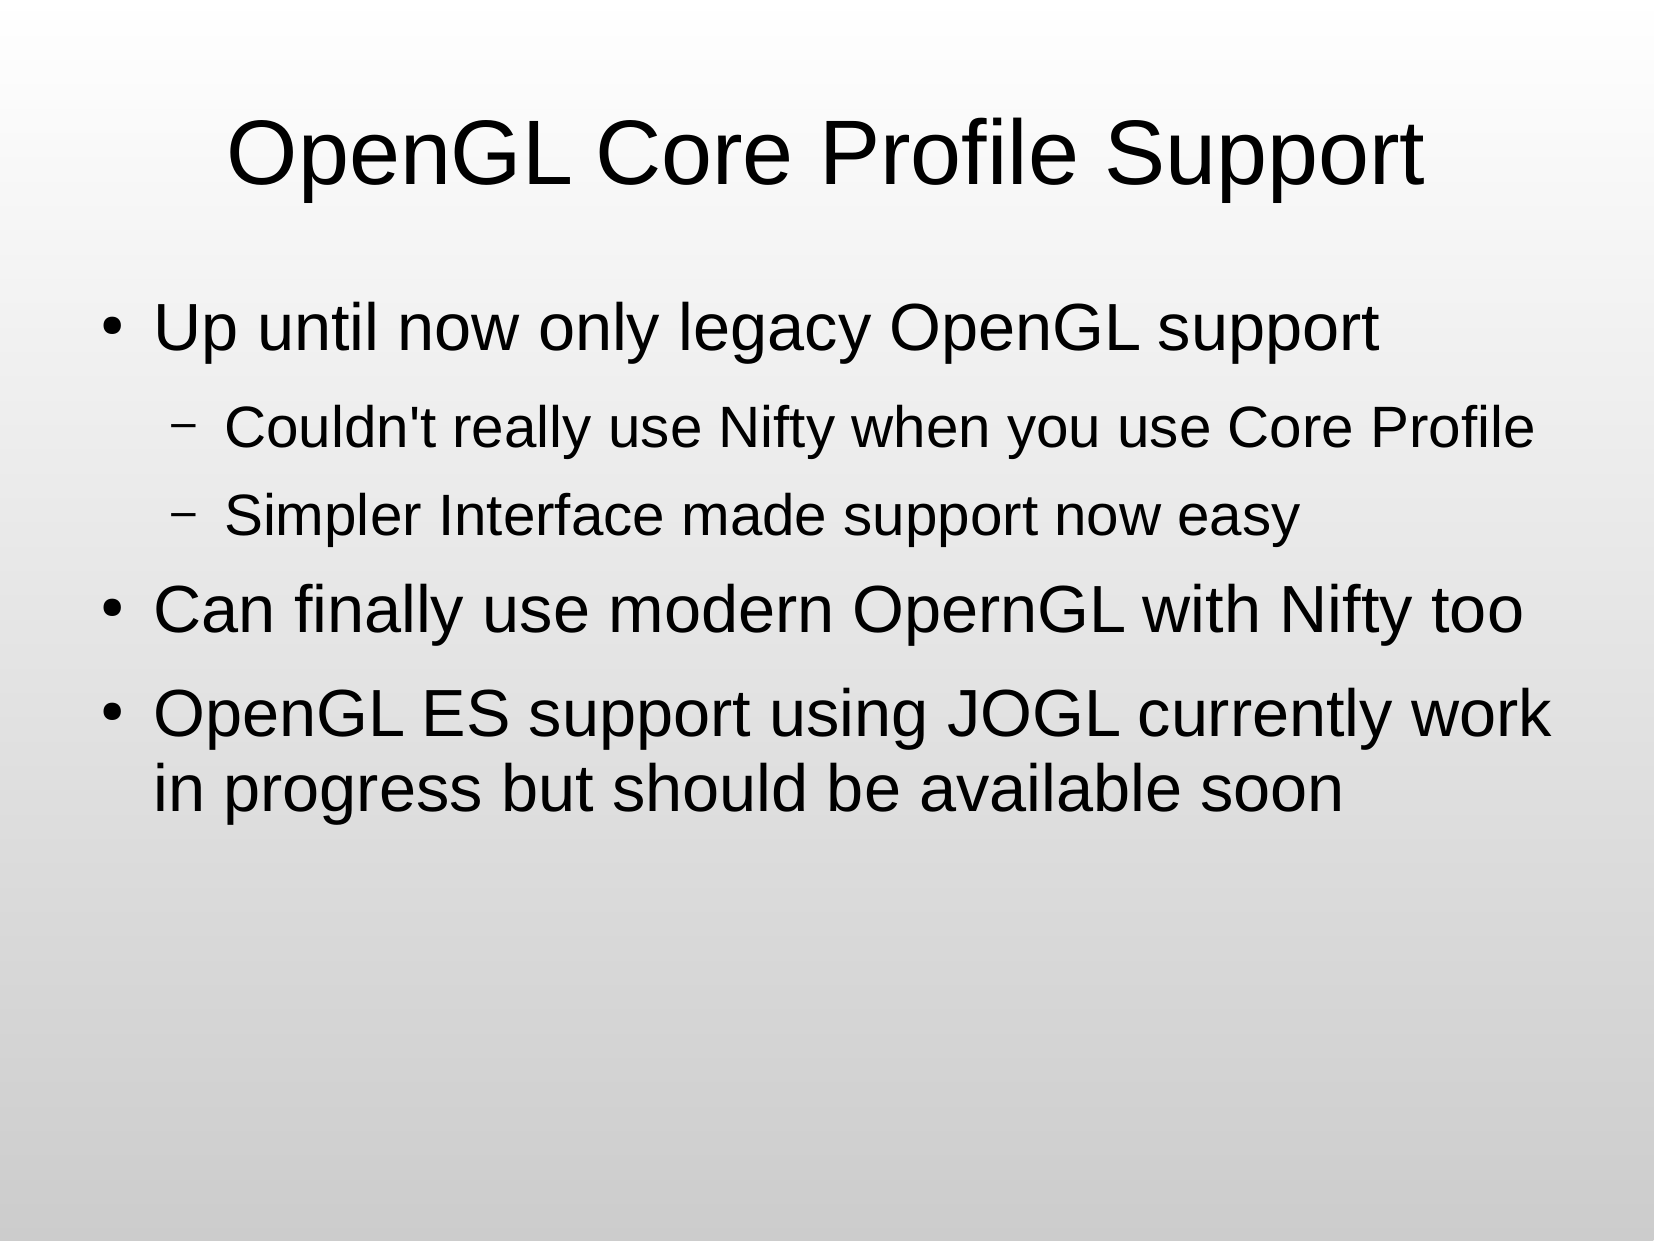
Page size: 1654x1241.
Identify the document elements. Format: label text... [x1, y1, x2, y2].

list Up until now only legacy OpenGL support Couldn't really use Nifty when you use Core Profile Simpler Interface made support now easy Can finally use modern OpernGL with Nifty too OpenGL ES support using JOGL currently work in progress but should be available soon [82, 290, 1571, 1109]
title OpenGL Core Profile Support [82, 49, 1571, 257]
